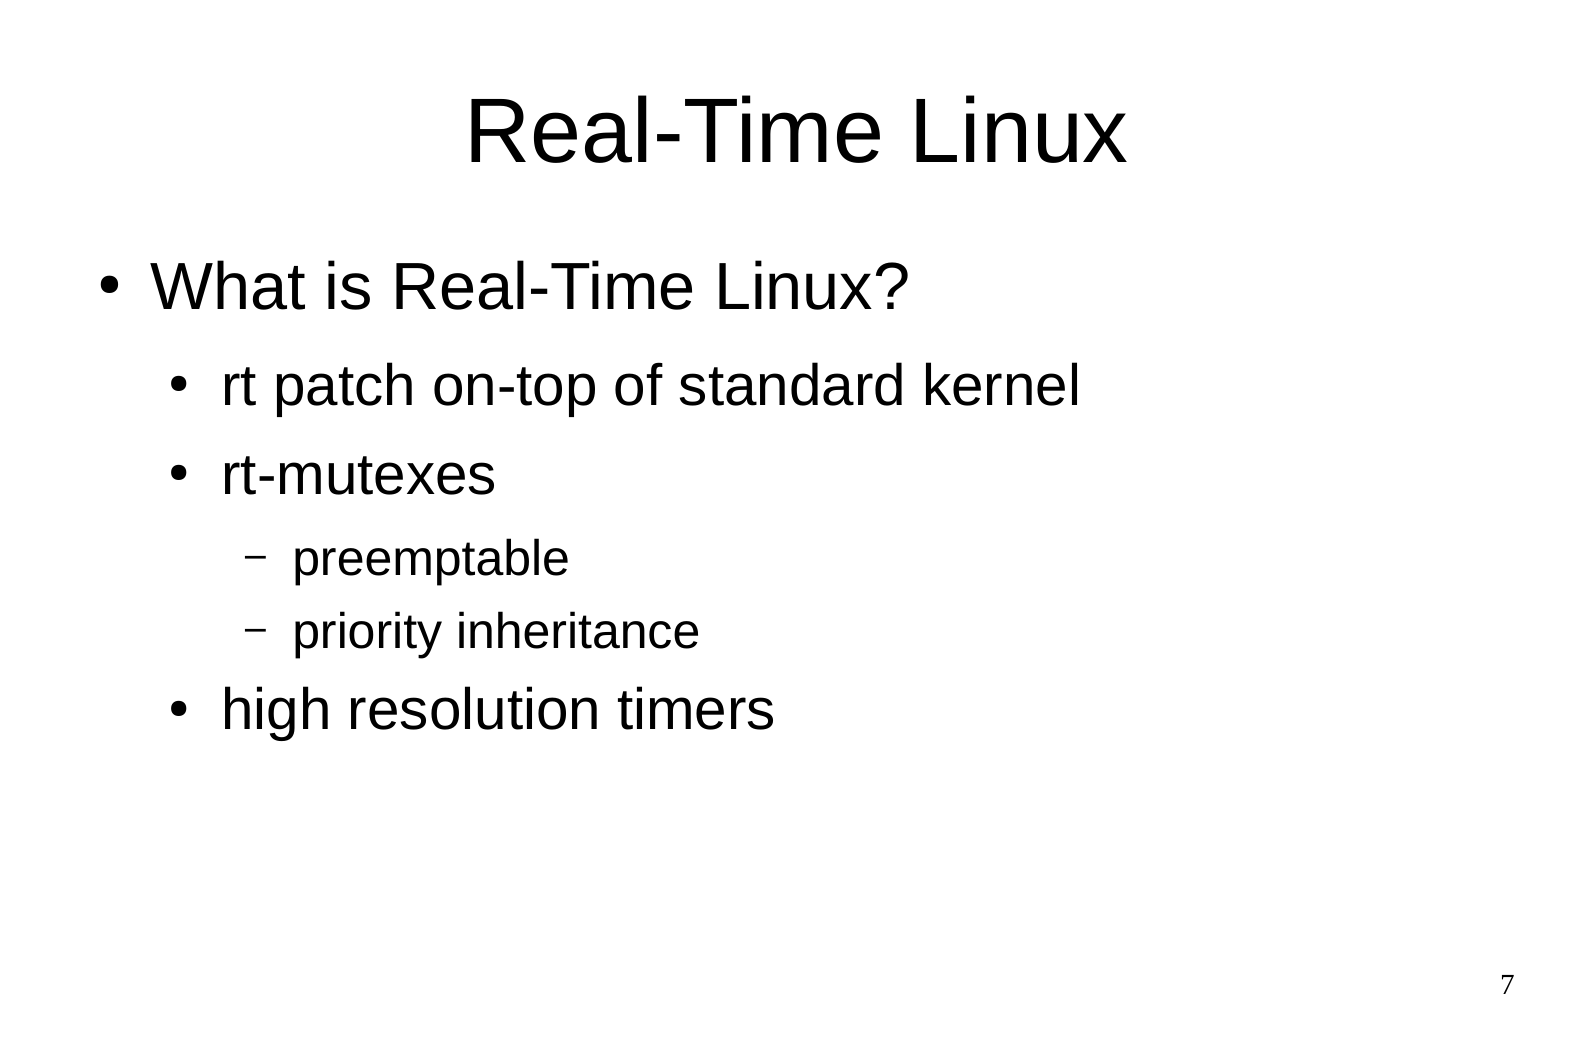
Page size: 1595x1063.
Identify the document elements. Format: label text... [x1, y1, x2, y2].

title Real-Time Linux [79, 42, 1515, 220]
list What is Real-Time Linux? rt patch on-top of standard kernel rt-mutexes preemptable priority inheritance high resolution timers [79, 248, 1515, 951]
